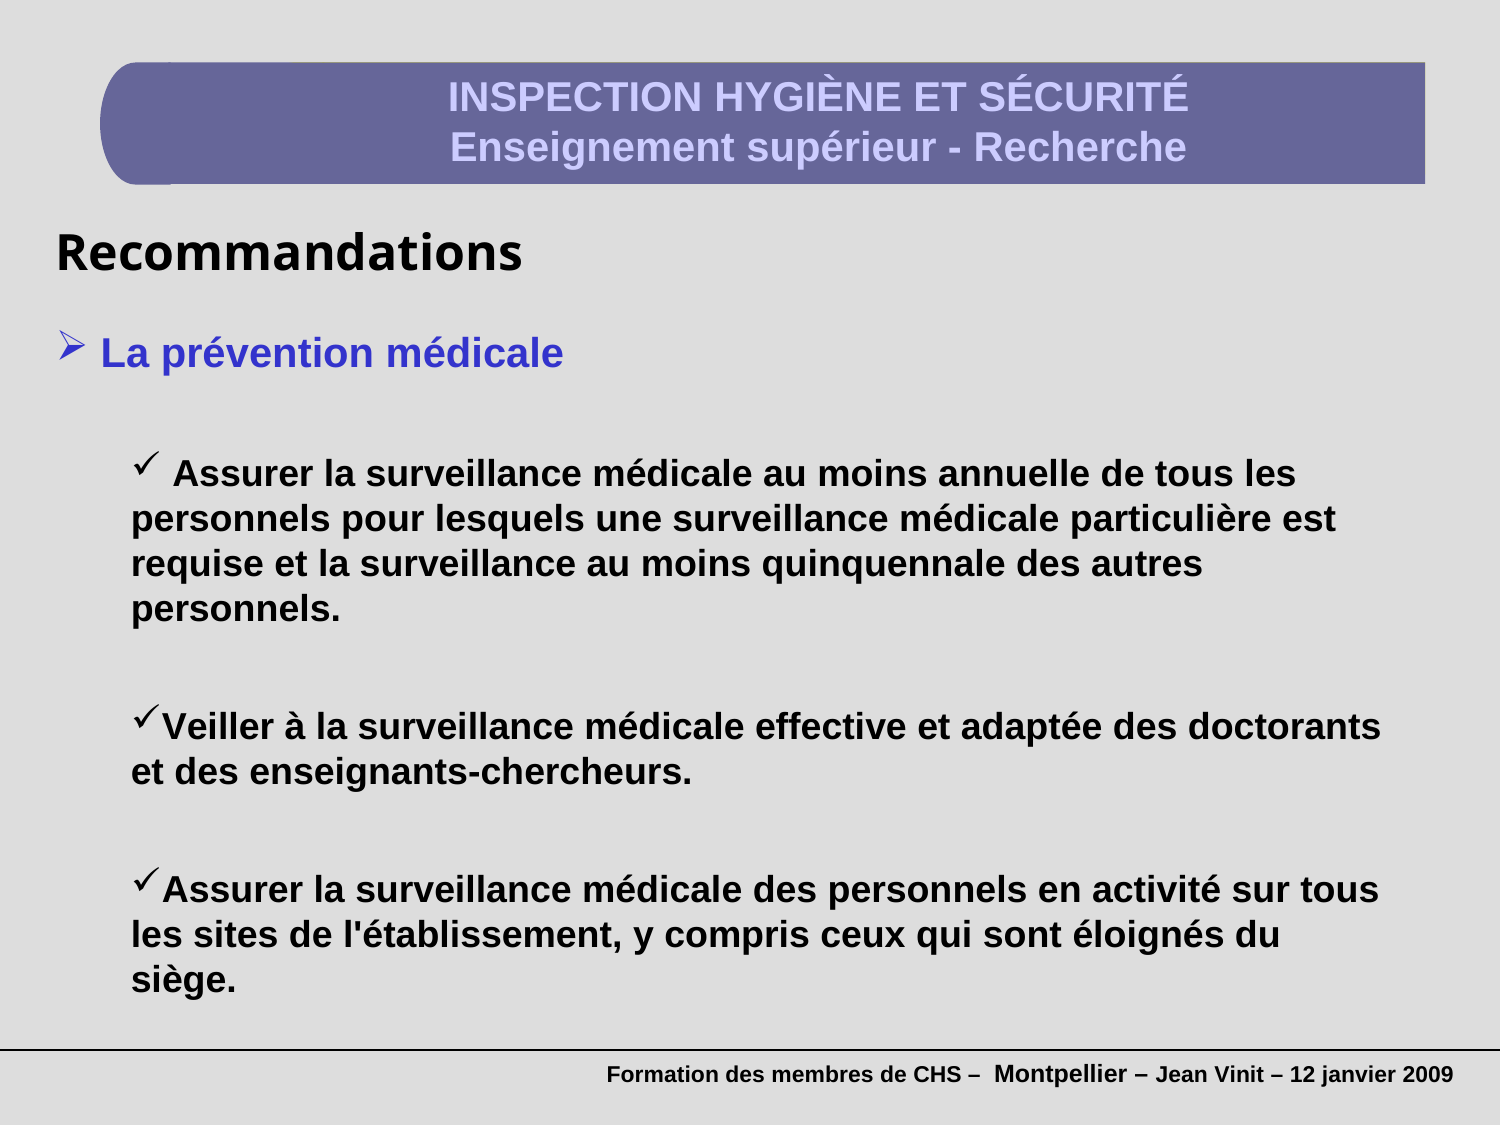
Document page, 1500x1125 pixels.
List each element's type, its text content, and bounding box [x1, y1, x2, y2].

text_box Recommandations La prévention médicale Assurer la surveillance médicale au moins annuelle de tous les personnels pour lesquels une surveillance médicale particulière est requise et la surveillance au moins quinquennale des autres personnels. Veiller à la surveillance médicale effective et adaptée des doctorants et des enseignants-chercheurs. Assurer la surveillance médicale des personnels en activité sur tous les sites de l'établissement, y compris ceux qui sont éloignés du siège. [41, 212, 1412, 1000]
